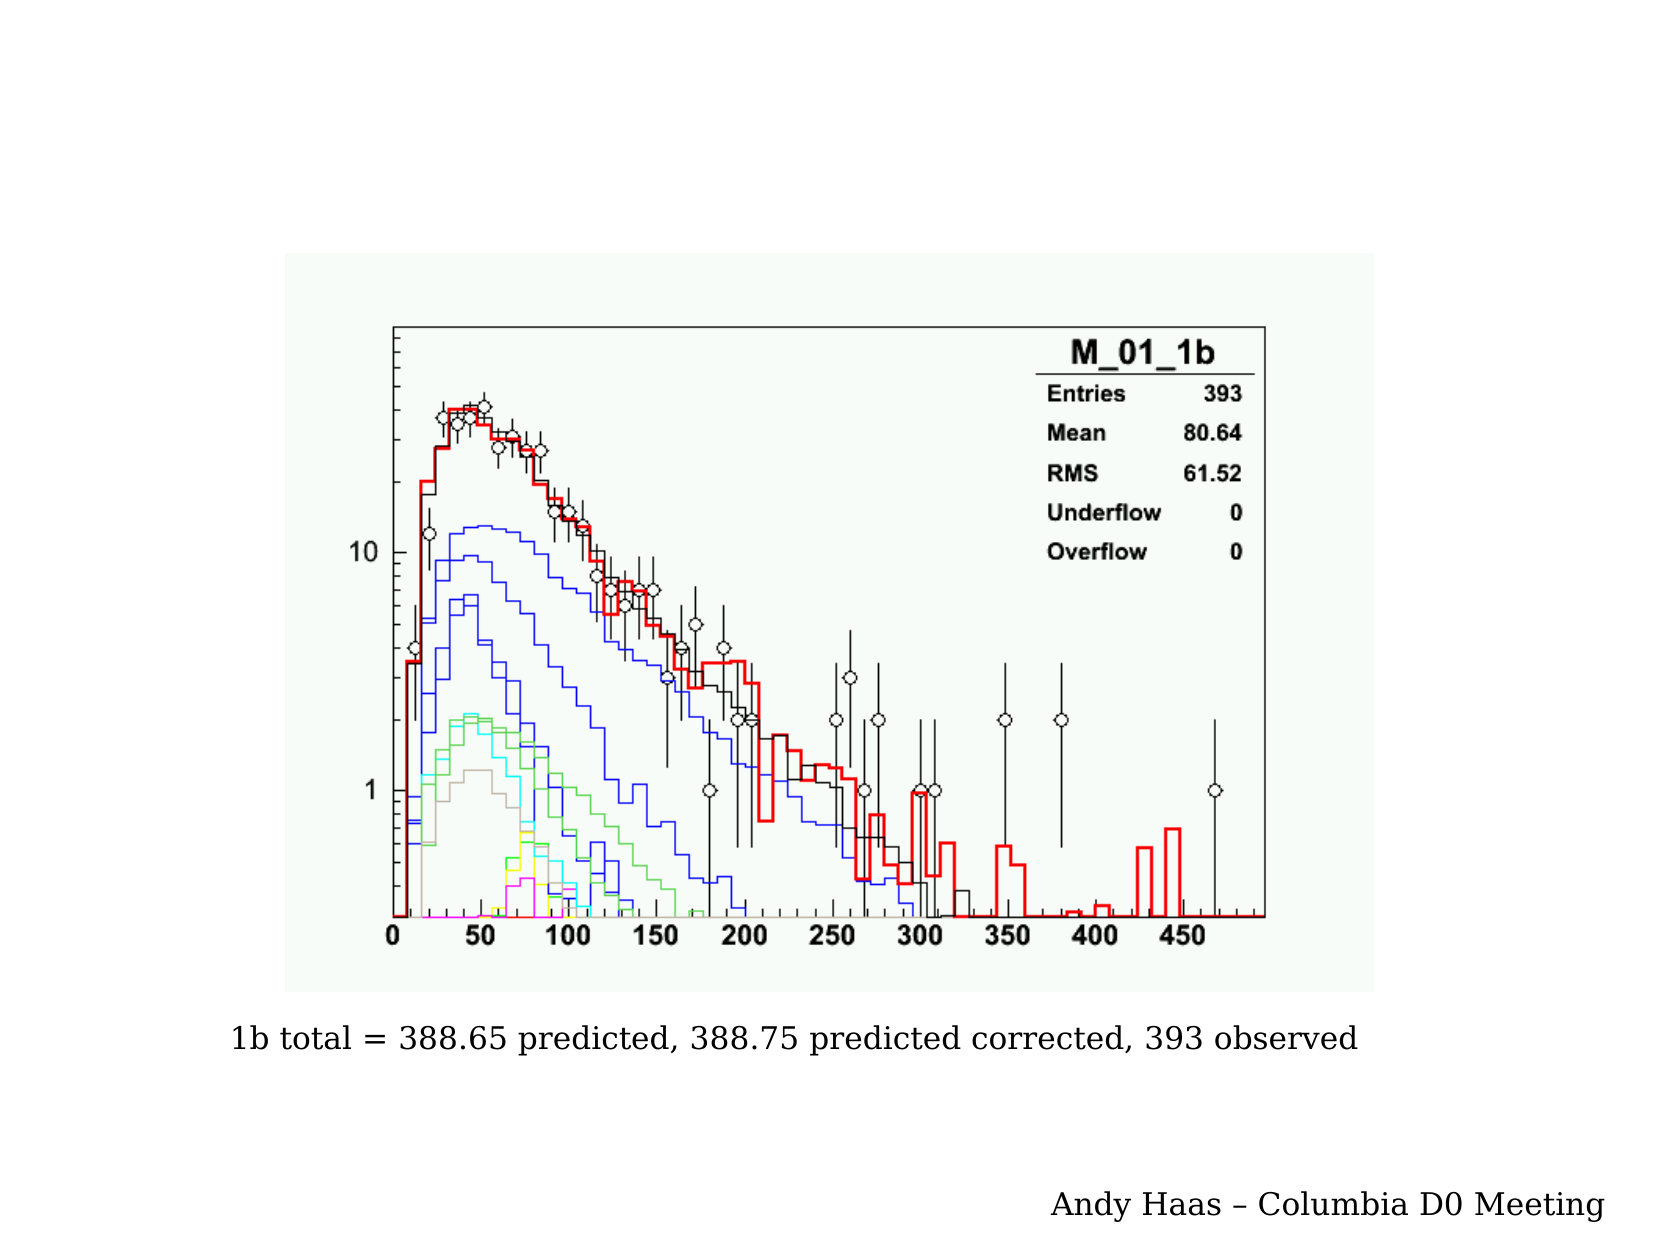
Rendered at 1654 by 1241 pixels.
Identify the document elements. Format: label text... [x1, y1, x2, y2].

picture [285, 253, 1374, 992]
text_box 1b total = 388.65 predicted, 388.75 predicted corrected, 393 observed [229, 1020, 1361, 1057]
